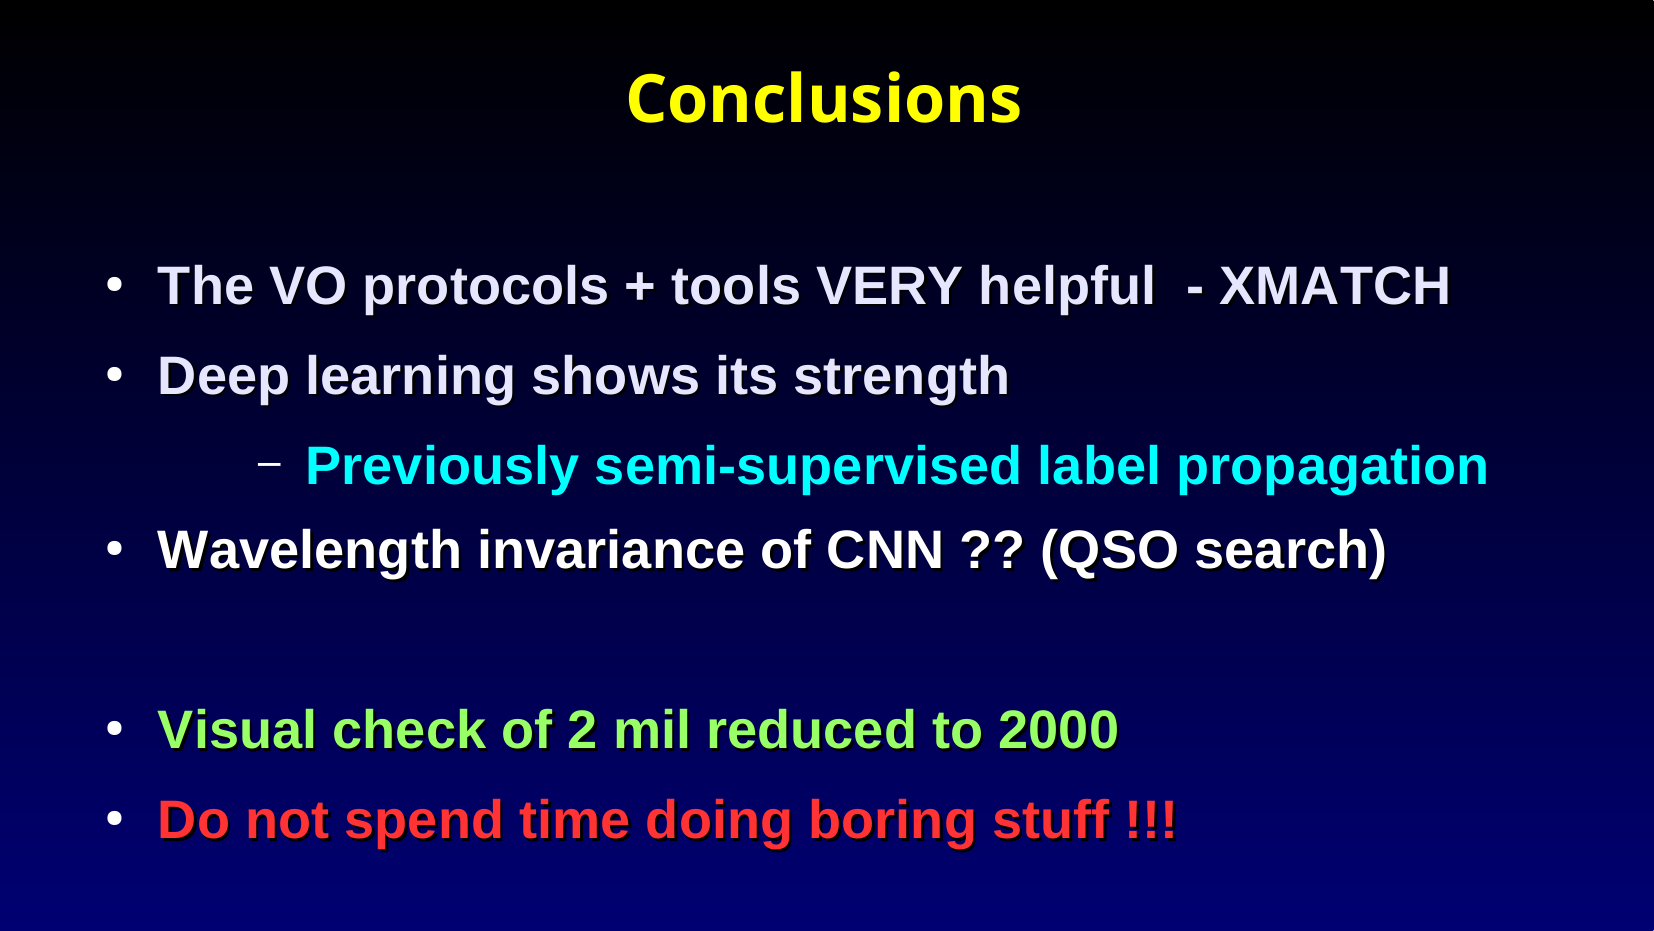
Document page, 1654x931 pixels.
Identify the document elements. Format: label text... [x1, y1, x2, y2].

title Conclusions [117, 15, 1565, 165]
list The VO protocols + tools VERY helpful - XMATCH Deep learning shows its strength Previously semi-supervised label propagation Wavelength invariance of CNN ?? (QSO search) Visual check of 2 mil reduced to 2000 Do not spend time doing boring stuff !!! [69, 165, 1571, 851]
list [59, 206, 1561, 931]
